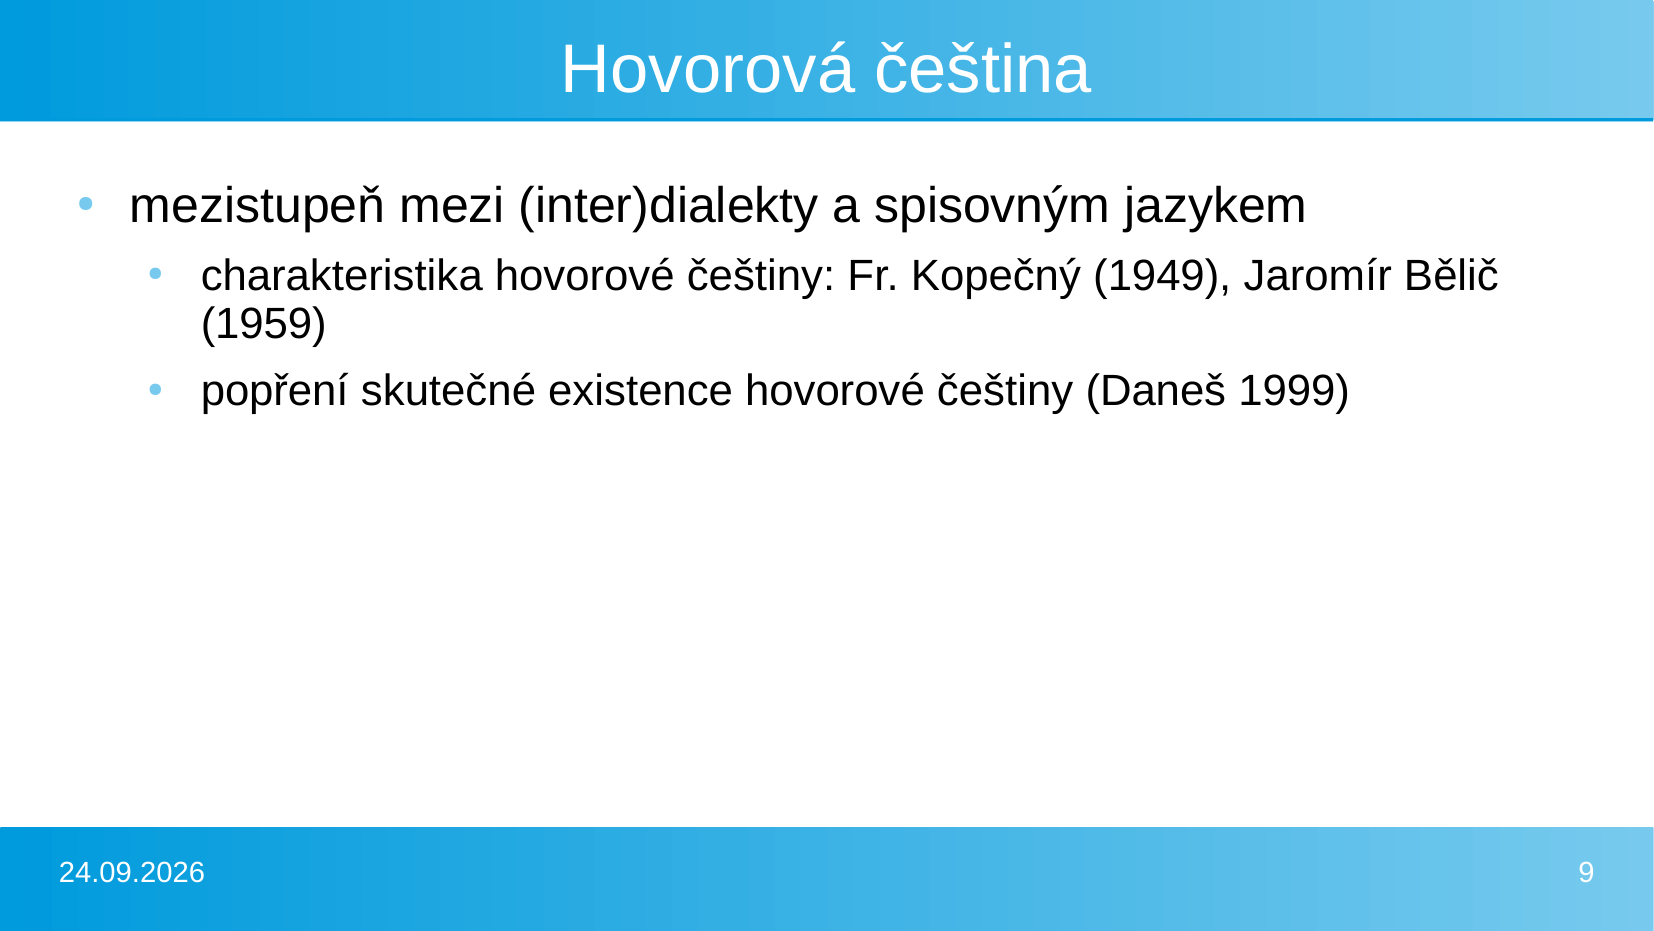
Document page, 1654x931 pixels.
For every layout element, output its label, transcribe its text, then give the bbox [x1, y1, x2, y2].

list mezistupeň mezi (inter)dialekty a spisovným jazykem charakteristika hovorové češtiny: Fr. Kopečný (1949), Jaromír Bělič (1959) popření skutečné existence hovorové češtiny (Daneš 1999) [59, 177, 1595, 768]
title Hovorová čeština [59, 29, 1595, 108]
